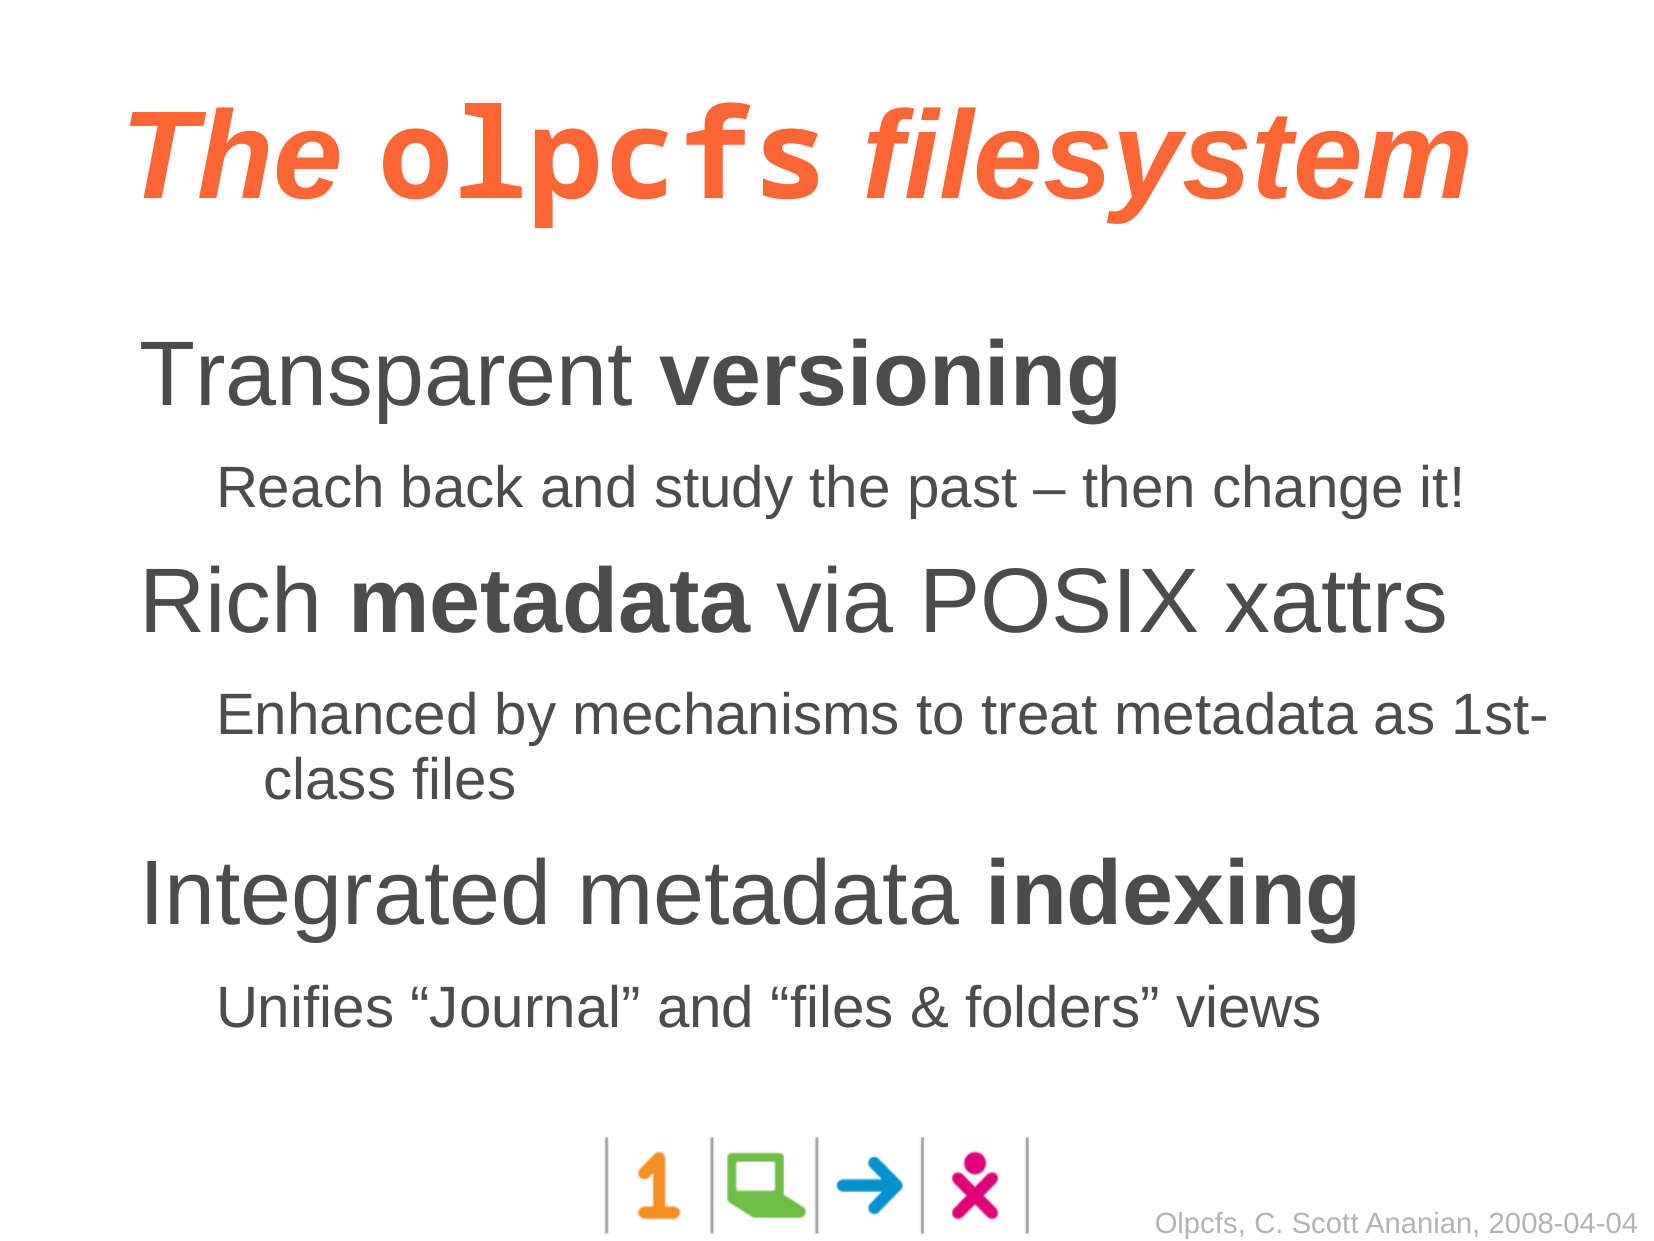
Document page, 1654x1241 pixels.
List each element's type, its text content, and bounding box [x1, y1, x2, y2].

picture [600, 1133, 1036, 1241]
title The olpcfs filesystem [121, 46, 1613, 254]
list Transparent versioning Reach back and study the past – then change it! Rich metadata via POSIX xattrs Enhanced by mechanisms to treat metadata as 1st-class files Integrated metadata indexing Unifies “Journal” and “files & folders” views [121, 321, 1561, 1132]
